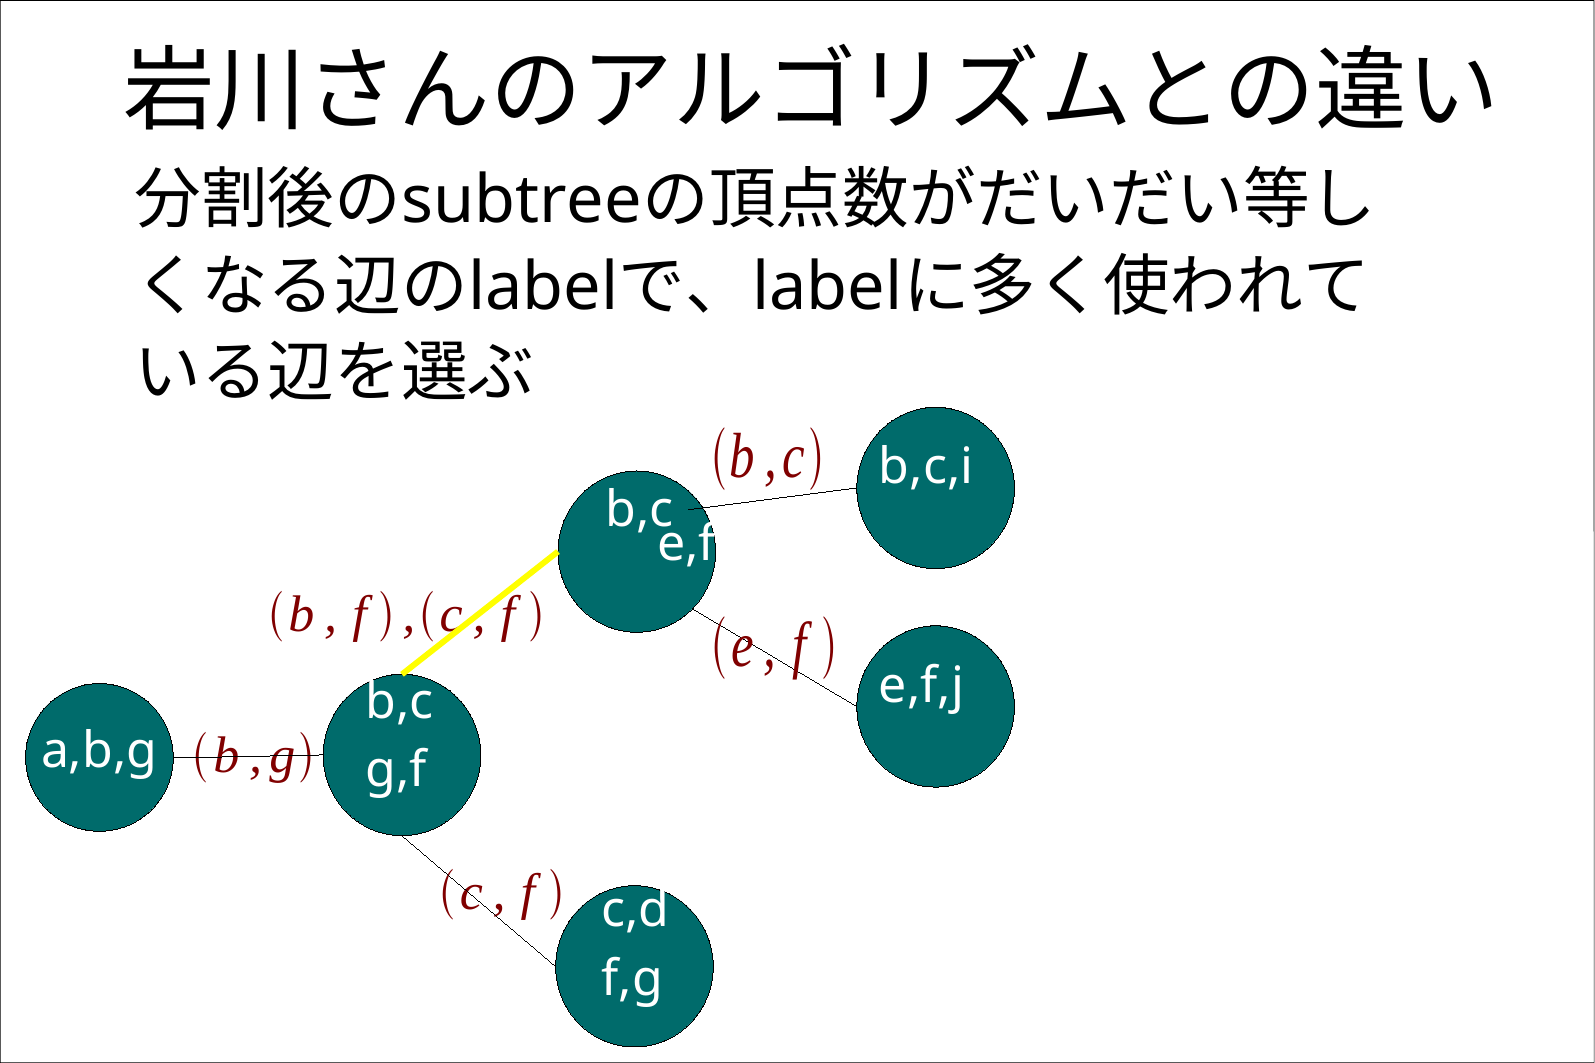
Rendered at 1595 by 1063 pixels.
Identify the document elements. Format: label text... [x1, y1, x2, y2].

list 分割後のsubtreeの頂点数がだいだい等し くなる辺のlabelで、labelに多く使われて いる辺を選ぶ [117, 177, 1478, 950]
chart [705, 609, 843, 682]
chart [261, 573, 524, 677]
text_box b,c e,f [590, 491, 764, 607]
chart [444, 573, 551, 646]
chart [433, 851, 571, 924]
text_box e,f,j [864, 667, 1034, 780]
text_box b,c g,f [350, 683, 528, 801]
text_box [856, 454, 864, 522]
text_box c,d f,g [586, 891, 798, 1046]
chart [705, 420, 831, 493]
text_box [856, 672, 864, 740]
text_box [866, 407, 1005, 449]
text_box [903, 780, 968, 788]
text_box [904, 562, 967, 569]
text_box [323, 694, 467, 836]
text_box [555, 902, 586, 1030]
text_box b,c,i [864, 449, 1034, 562]
title 岩川さんのアルゴリズムとの違い [117, 8, 1506, 191]
text_box [606, 885, 660, 891]
text_box [558, 470, 694, 633]
text_box a,b,g [25, 683, 174, 832]
text_box [372, 674, 438, 683]
chart [186, 713, 321, 786]
text_box [866, 625, 1005, 667]
